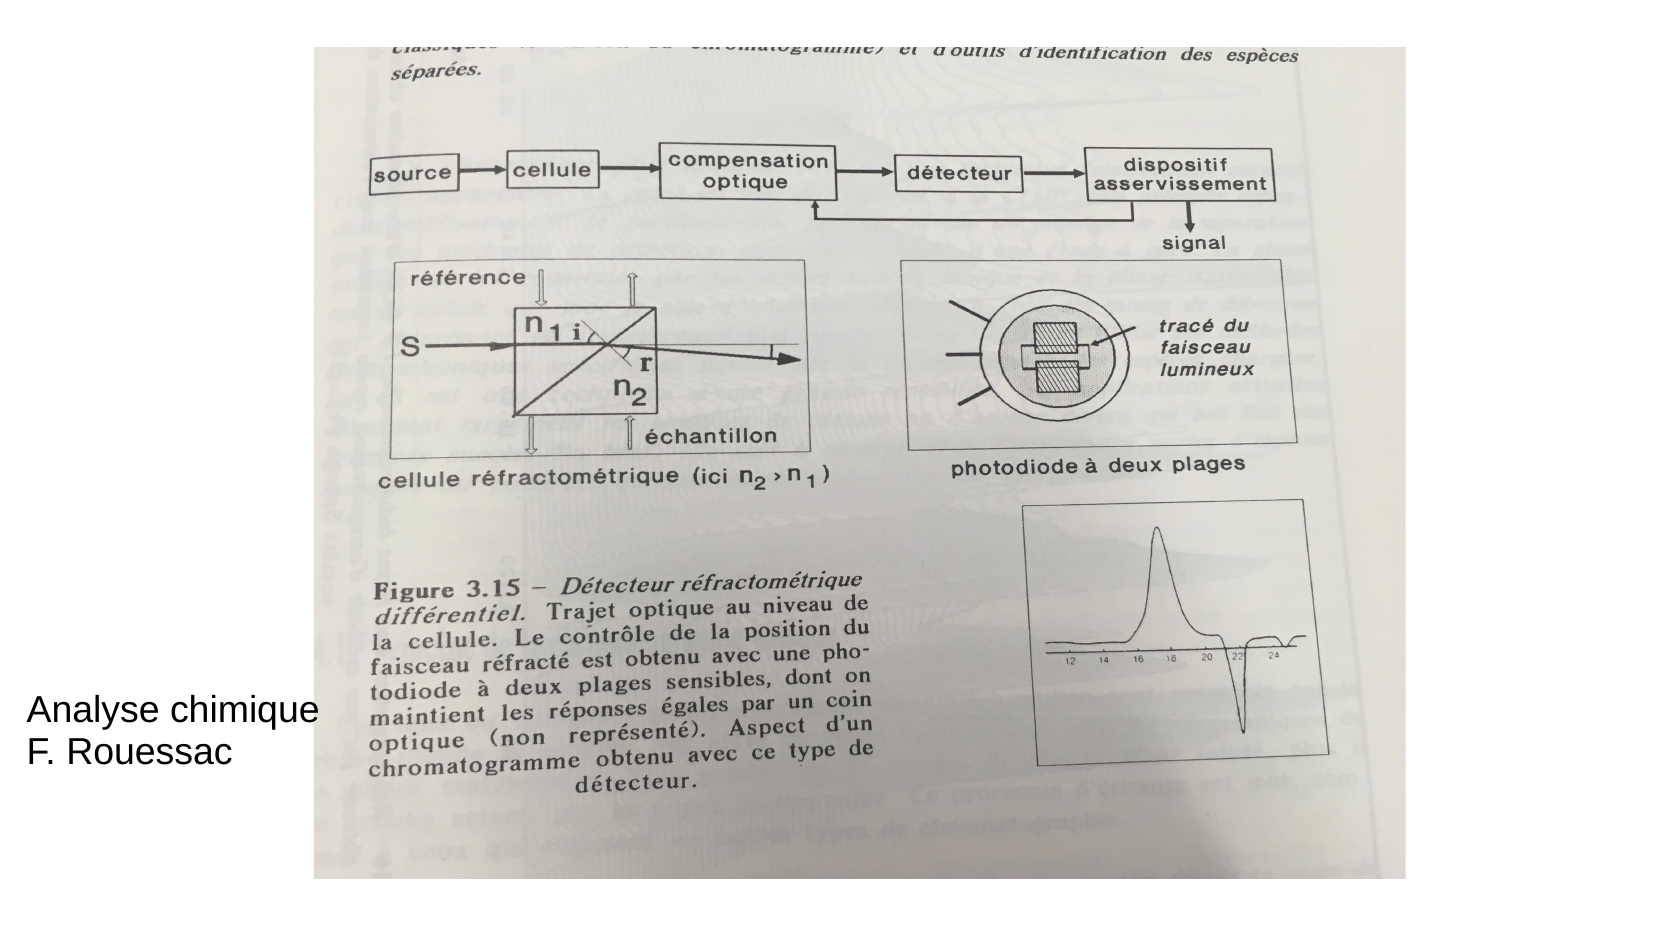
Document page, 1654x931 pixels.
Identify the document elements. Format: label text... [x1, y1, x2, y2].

picture [313, 47, 1406, 879]
text_box Analyse chimique F. Rouessac [11, 680, 343, 780]
